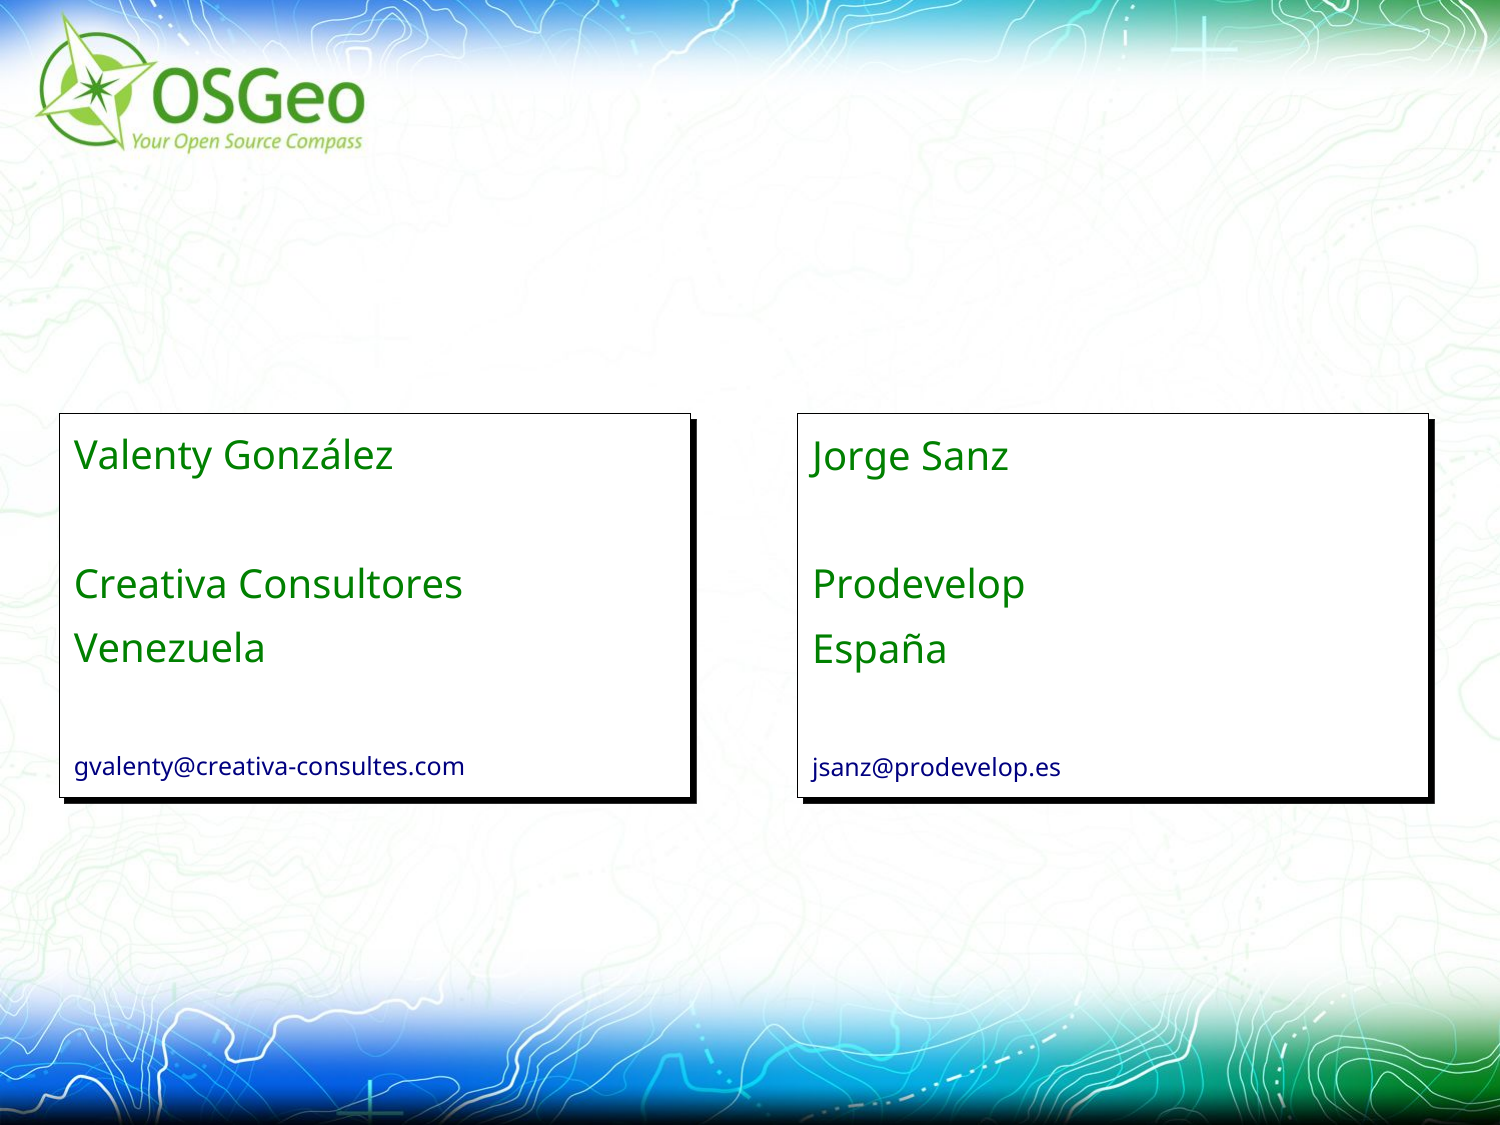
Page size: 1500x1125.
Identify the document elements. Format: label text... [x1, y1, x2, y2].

picture [0, 0, 1500, 1125]
list Valenty González Creativa Consultores Venezuela gvalenty@creativa-consultes.com [59, 413, 691, 798]
list Jorge Sanz Prodevelop España jsanz@prodevelop.es [797, 413, 1429, 798]
